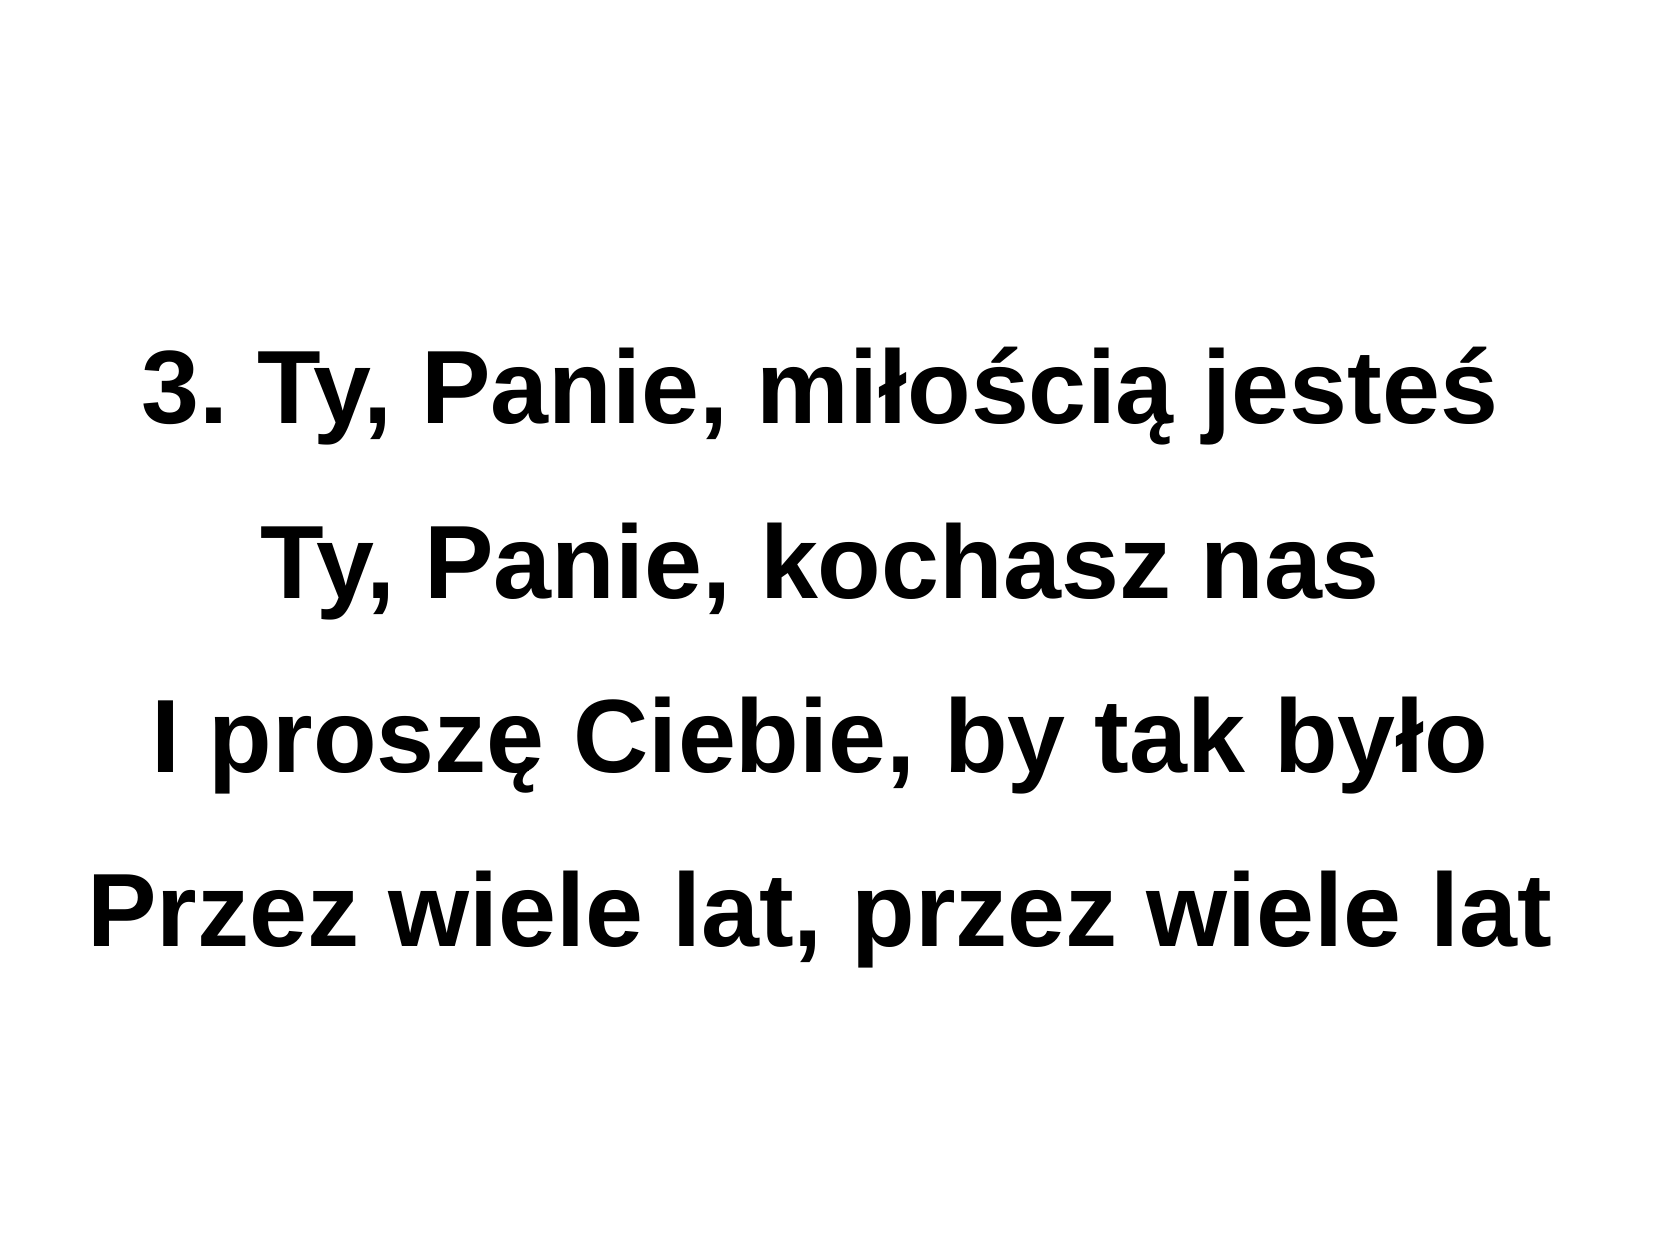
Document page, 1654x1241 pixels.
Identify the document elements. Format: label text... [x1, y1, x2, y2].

subtitle 3. Ty, Panie, miłością jesteś Ty, Panie, kochasz nas I proszę Ciebie, by tak było Przez wiele lat, przez wiele lat [0, 0, 1642, 1241]
